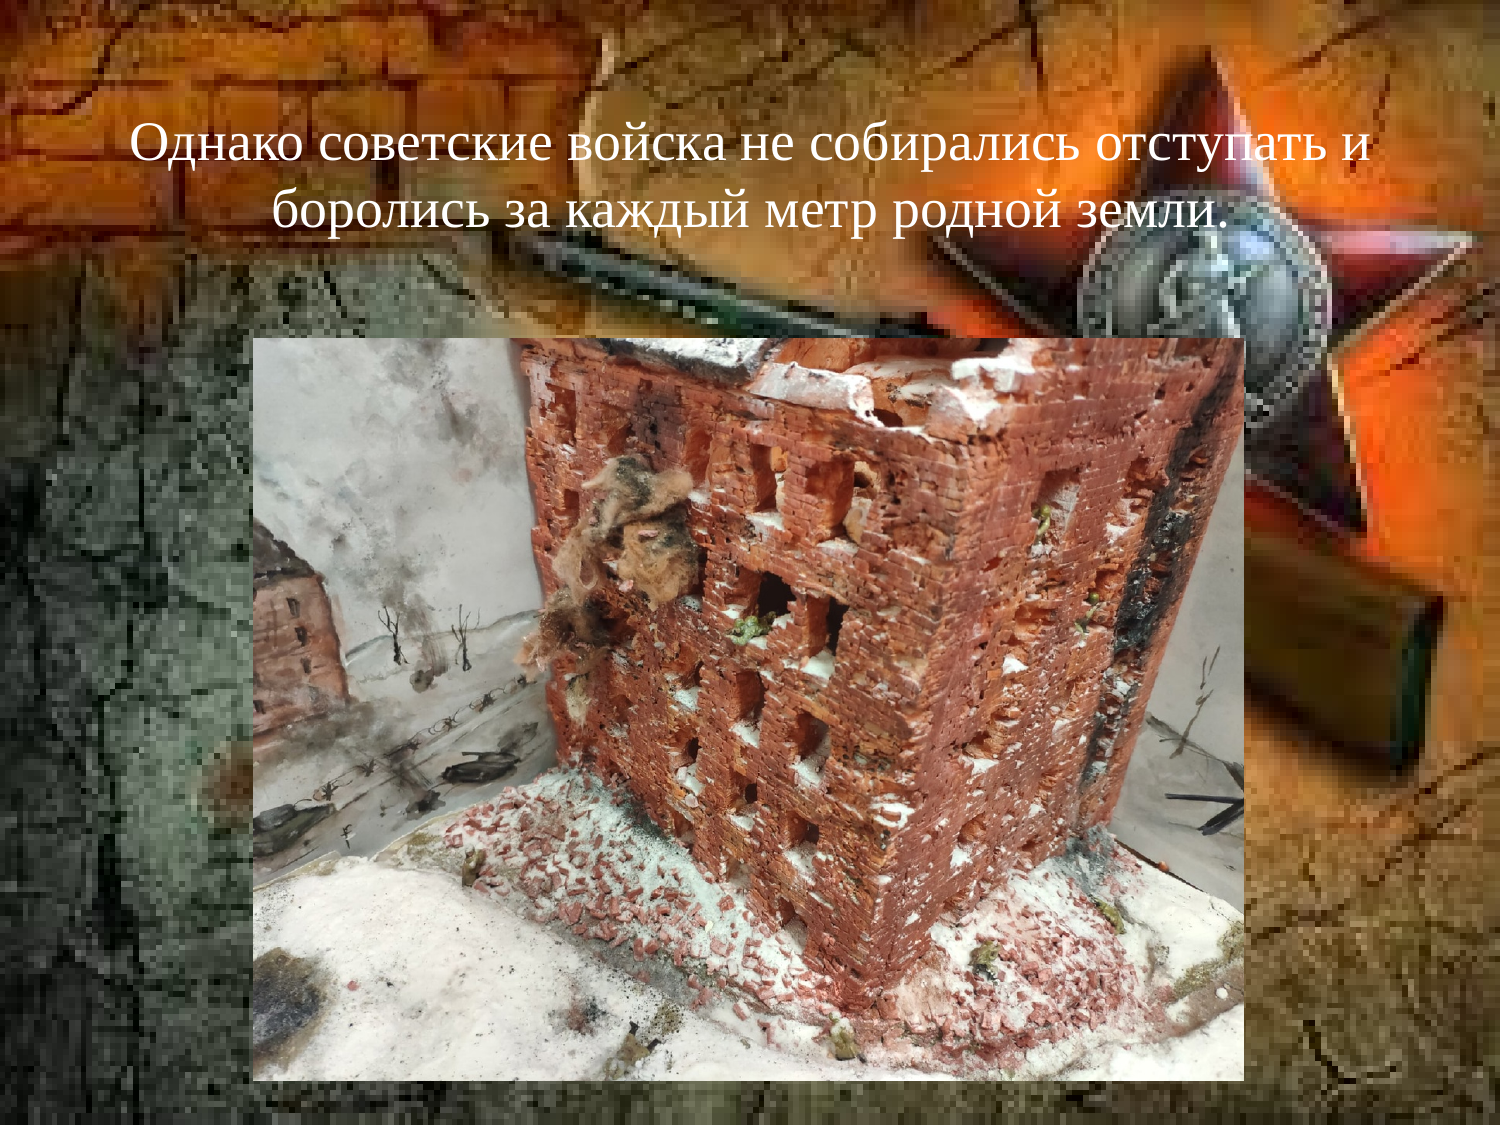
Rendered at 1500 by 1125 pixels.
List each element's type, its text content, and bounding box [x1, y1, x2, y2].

title Однако советские войска не собирались отступать и боролись за каждый метр родной земли. [76, 78, 1427, 266]
picture [0, 0, 1500, 1125]
